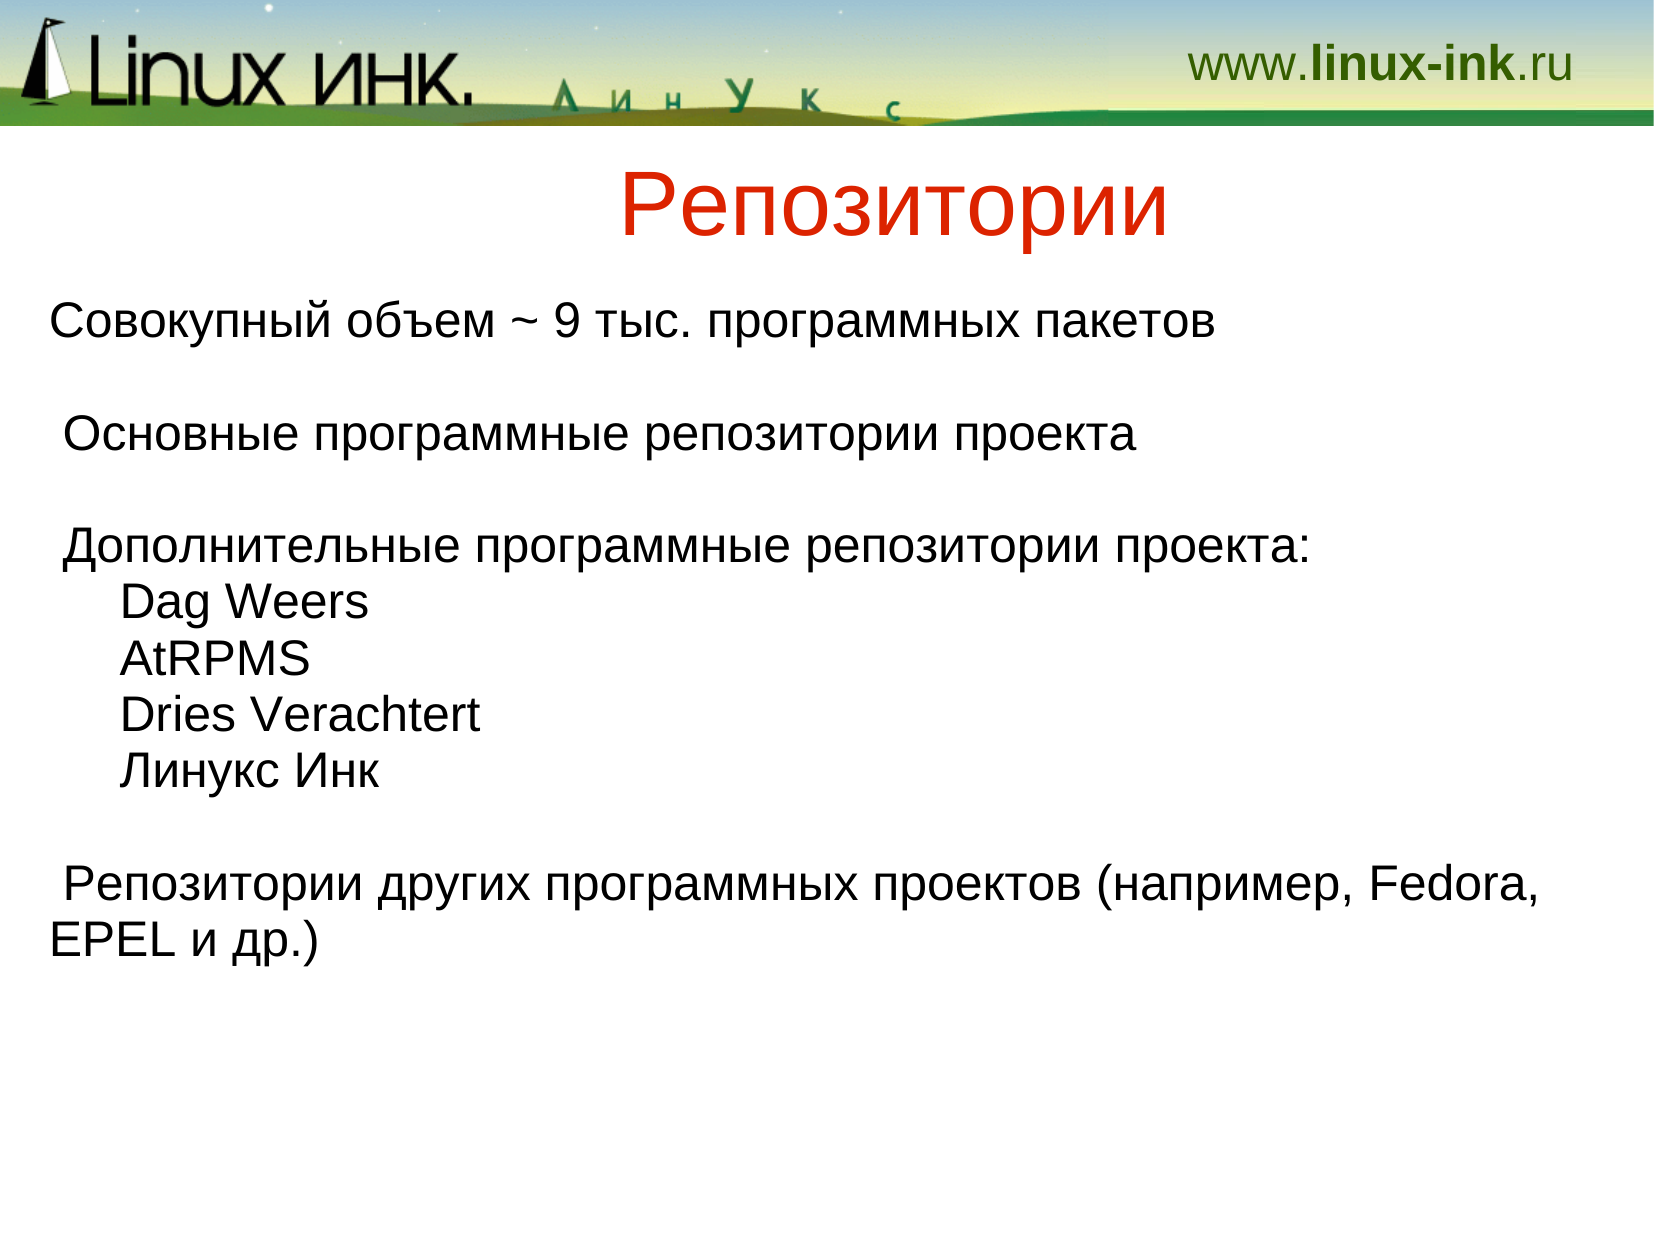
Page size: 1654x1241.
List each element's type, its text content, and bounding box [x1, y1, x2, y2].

picture [0, 0, 1654, 126]
title Репозитории [571, 138, 1201, 269]
text_box Совокупный объем ~ 9 тыс. программных пакетов Основные программные репозитории проекта Дополнительные программные репозитории проекта: Dag Weers AtRPMS Dries Verachtert Линукс Инк Репозитории других программных проектов (например, Fedora, EPEL и др.) [48, 291, 1604, 1241]
